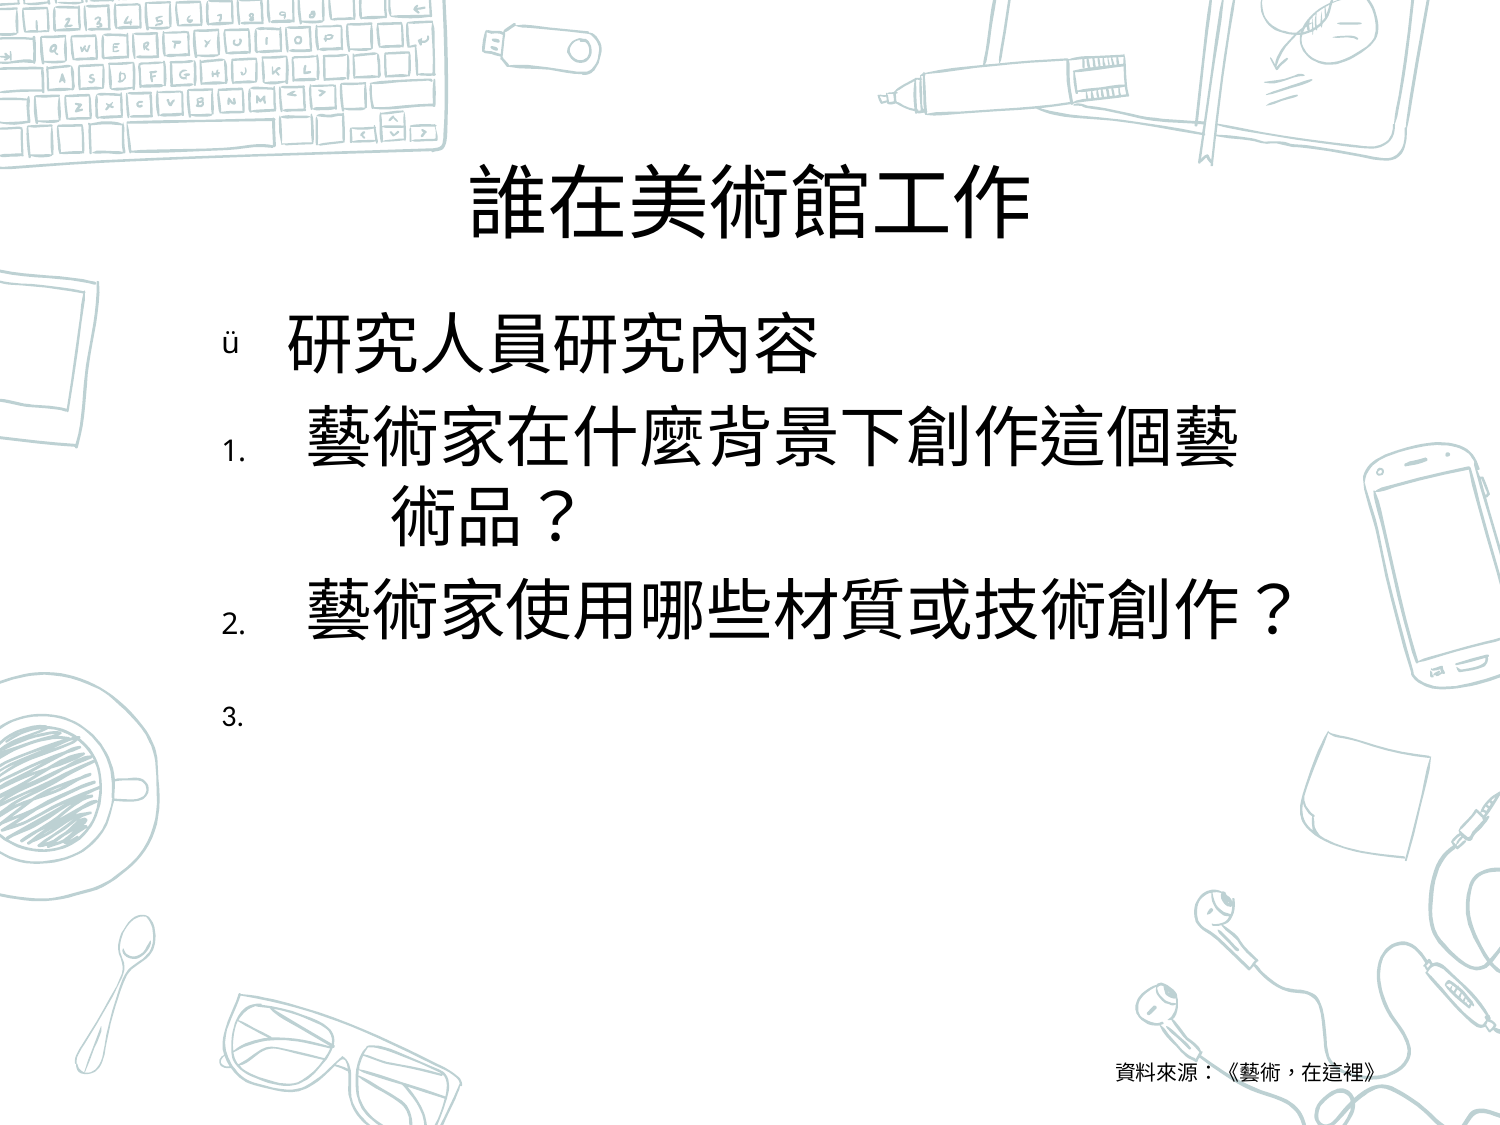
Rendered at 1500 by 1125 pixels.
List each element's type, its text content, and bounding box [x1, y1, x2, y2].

list 研究人員研究內容 藝術家在什麼背景下創作這個藝術品？ 藝術家使用哪些材質或技術創作？ [185, 287, 1315, 1053]
text_box 資料來源：《藝術，在這裡》 [1090, 1052, 1500, 1093]
title 誰在美術館工作 [185, 136, 1315, 264]
